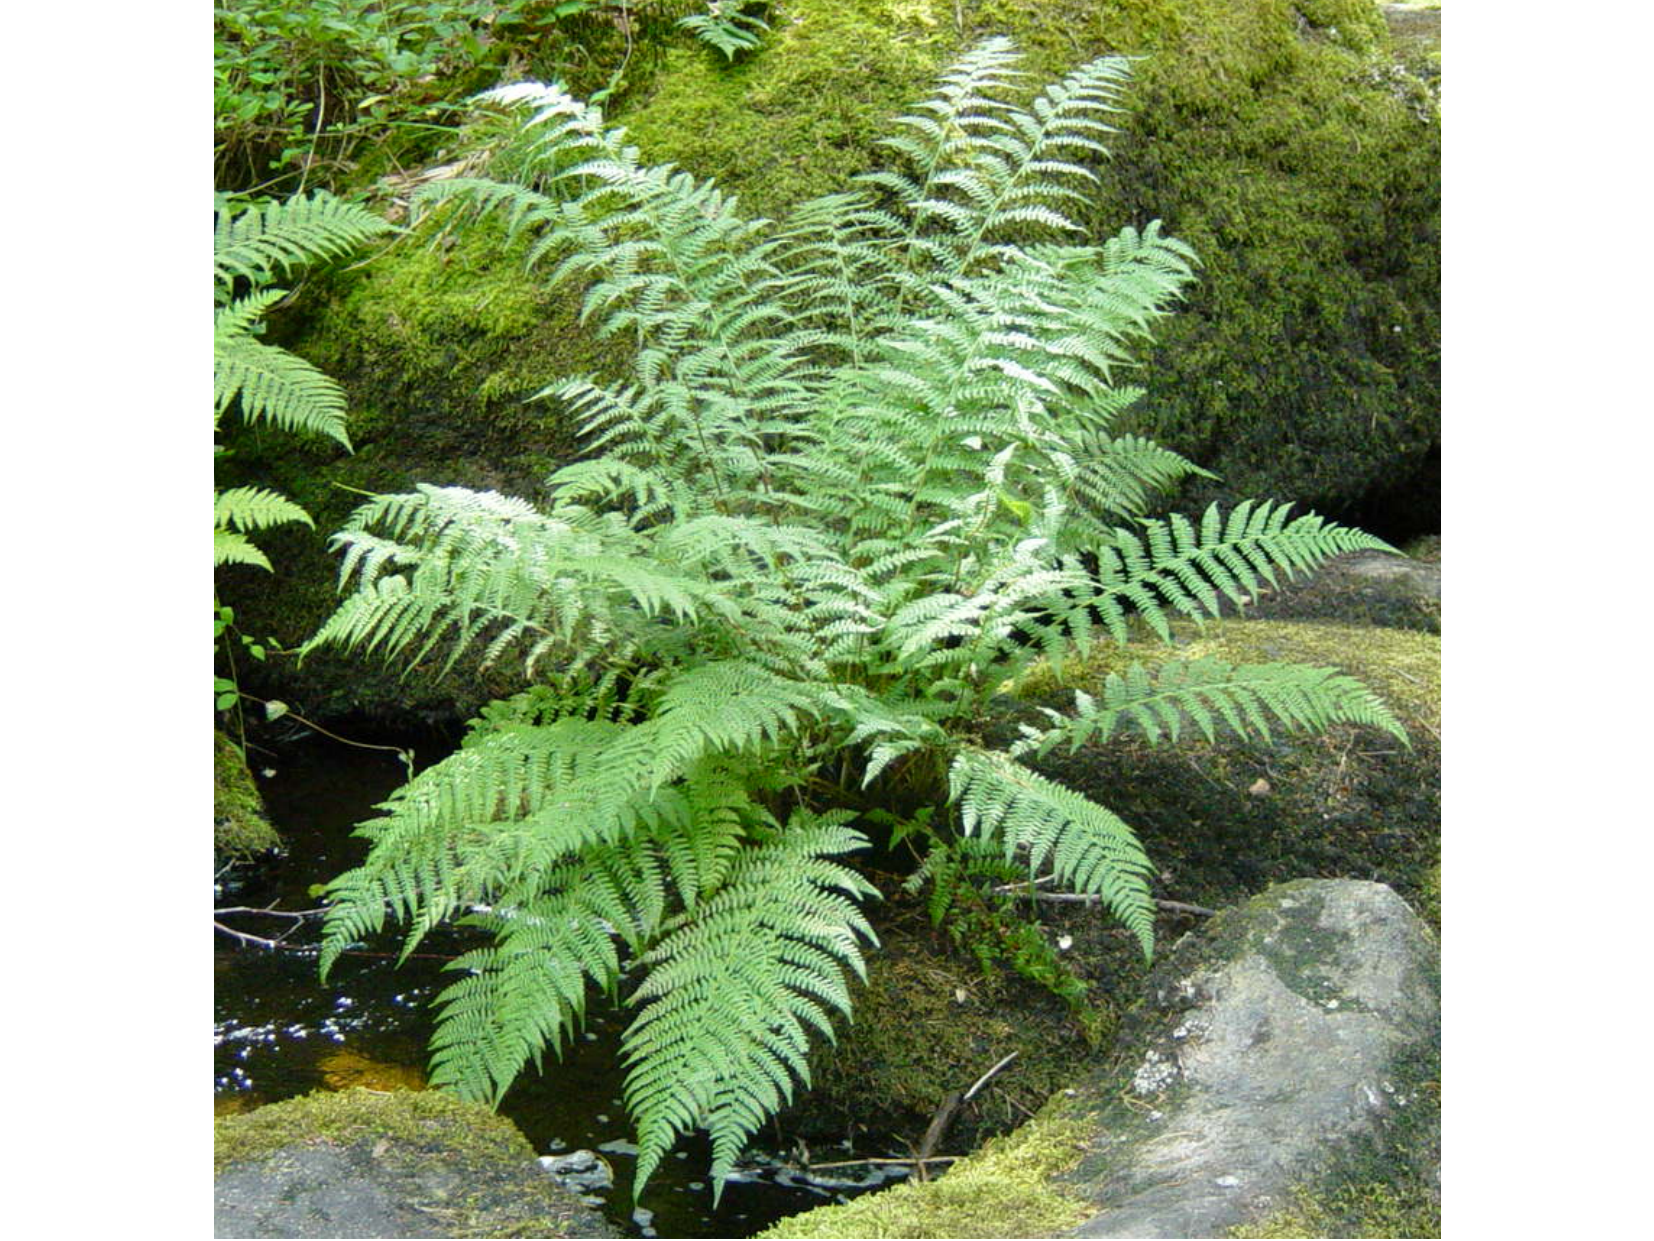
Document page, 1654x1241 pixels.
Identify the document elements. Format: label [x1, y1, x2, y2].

picture [214, 0, 1441, 1240]
